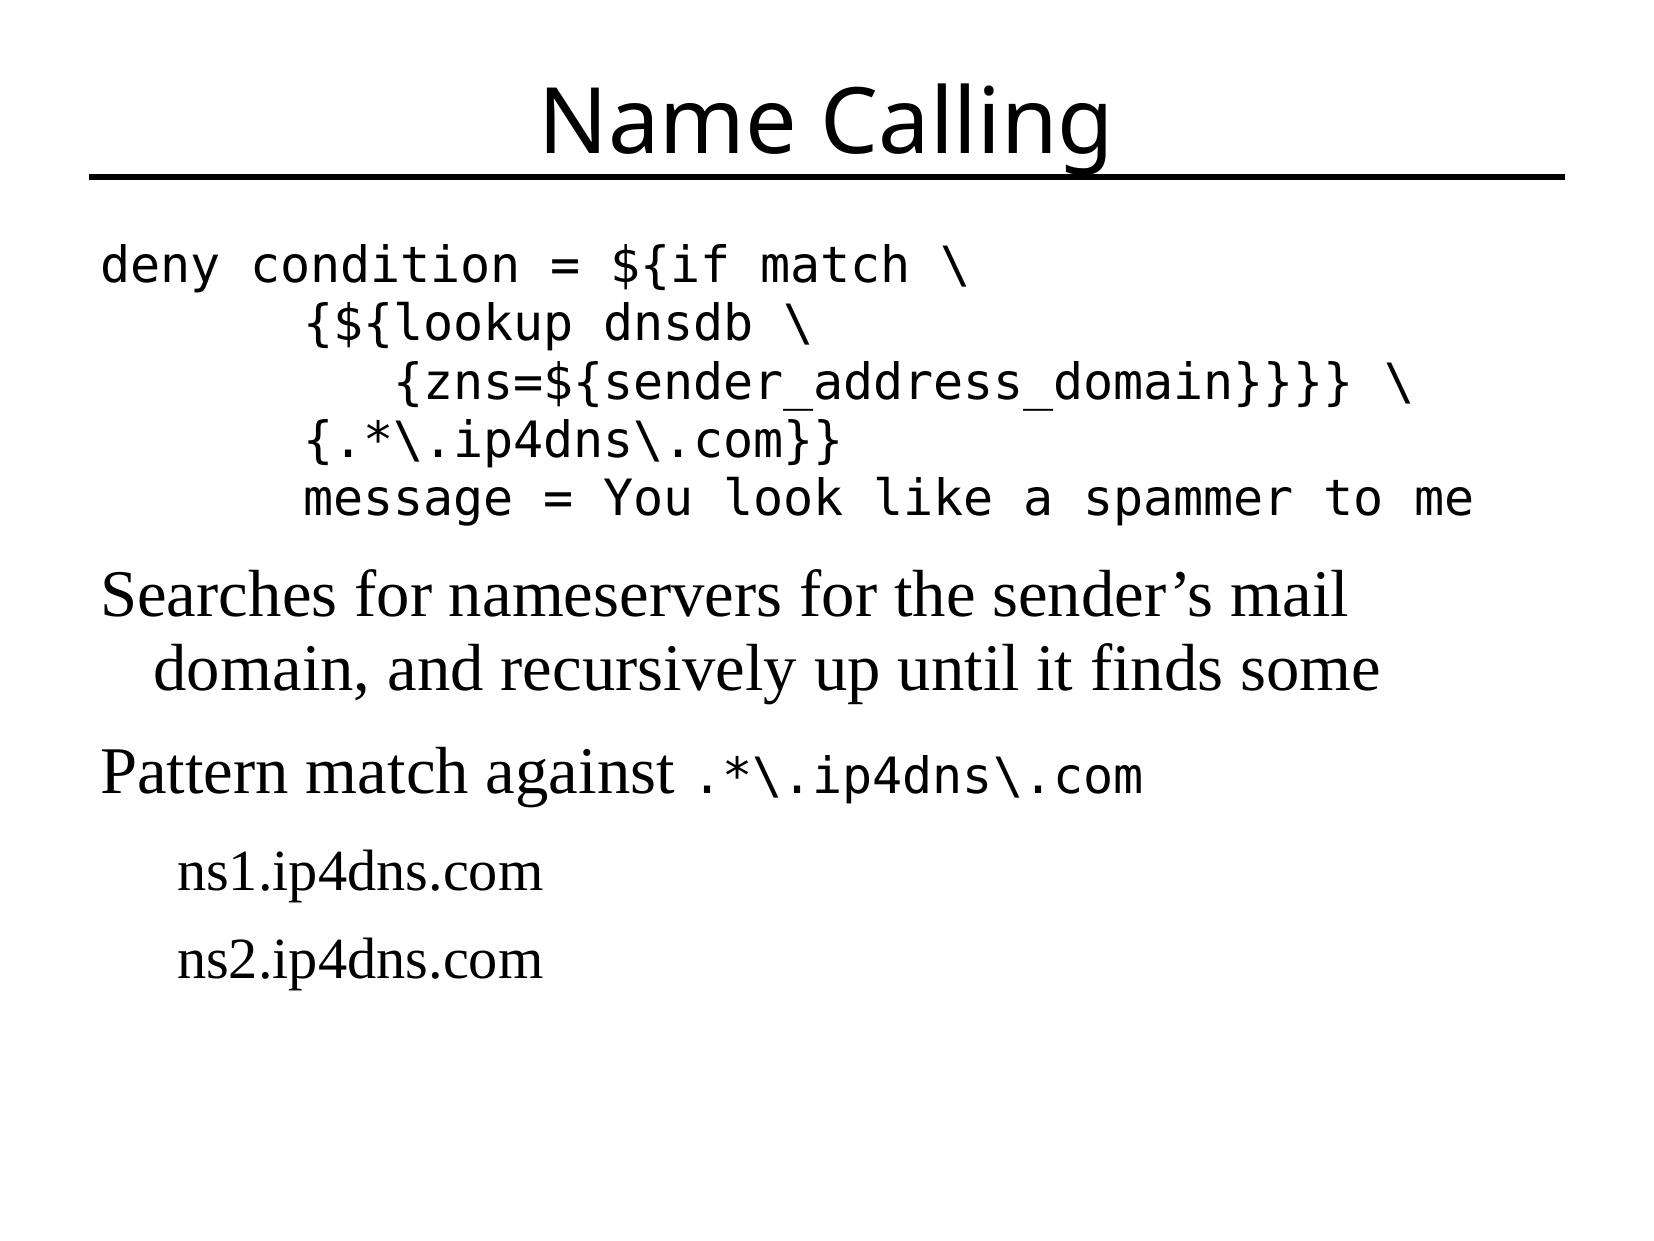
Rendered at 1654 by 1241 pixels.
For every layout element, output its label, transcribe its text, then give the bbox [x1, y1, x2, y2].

list deny condition = ${if match \ {${lookup dnsdb \ {zns=${sender_address_domain}}}} \ {.*\.ip4dns\.com}} message = You look like a spammer to me Searches for nameservers for the sender’s mail domain, and recursively up until it finds some Pattern match against .*\.ip4dns\.com ns1.ip4dns.com ns2.ip4dns.com [82, 236, 1571, 1108]
title Name Calling [82, 36, 1571, 200]
